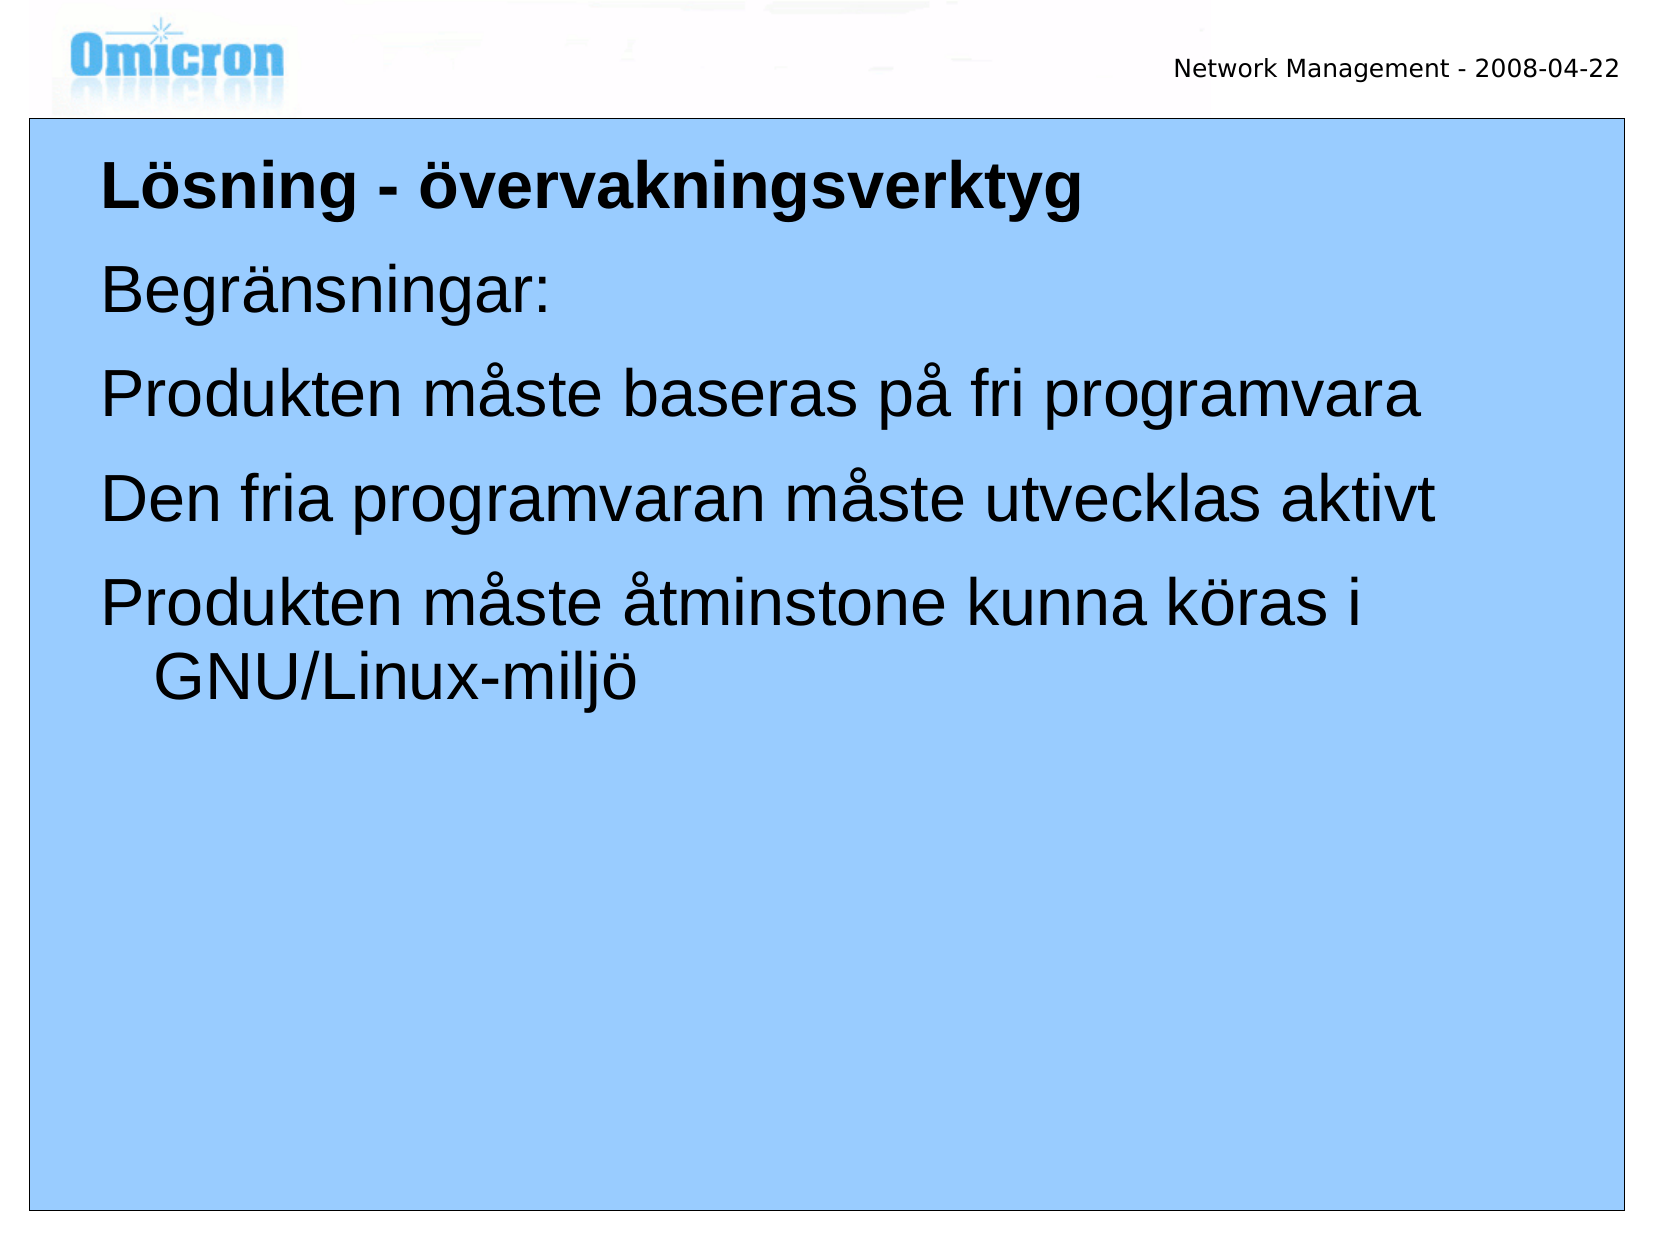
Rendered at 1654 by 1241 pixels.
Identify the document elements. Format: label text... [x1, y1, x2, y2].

text_box [29, 118, 1625, 1211]
text_box Network Management - 2008-04-22 [1158, 46, 1636, 91]
picture [29, 0, 1211, 118]
list Lösning - övervakningsverktyg Begränsningar: Produkten måste baseras på fri programvara Den fria programvaran måste utvecklas aktivt Produkten måste åtminstone kunna köras i GNU/Linux-miljö [82, 147, 1571, 1241]
